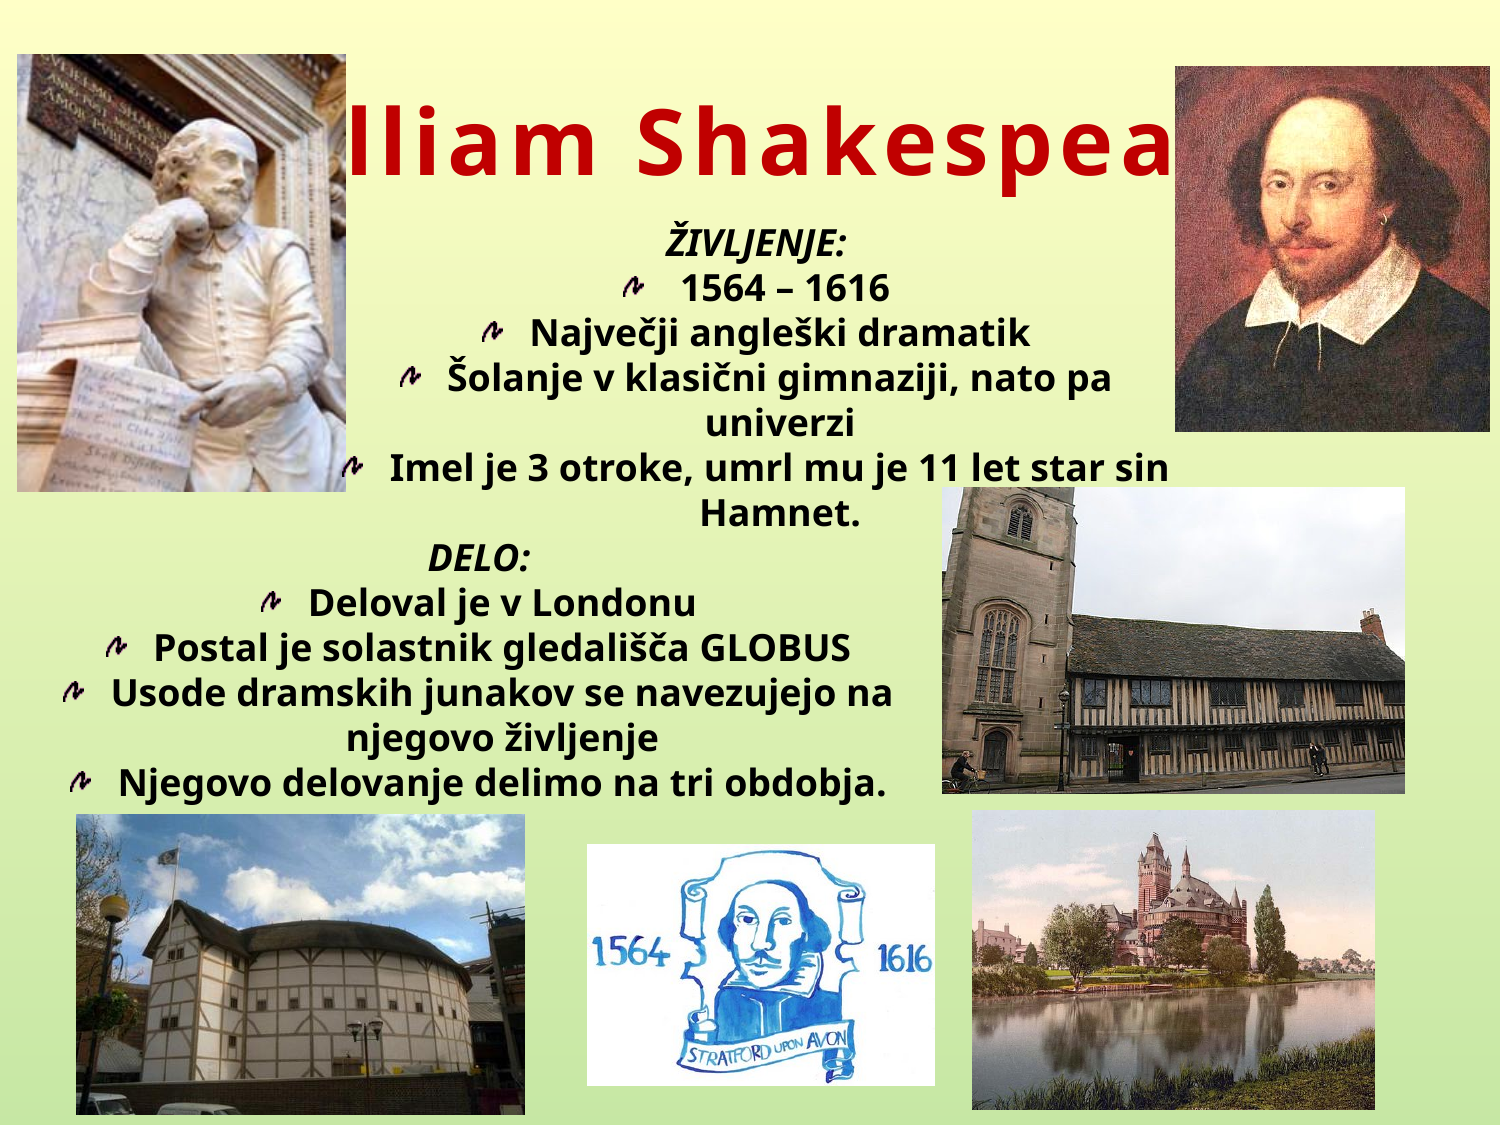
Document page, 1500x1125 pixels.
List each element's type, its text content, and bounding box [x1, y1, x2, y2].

picture [342, 456, 363, 477]
picture [106, 636, 127, 657]
picture [261, 591, 281, 612]
picture [972, 810, 1375, 1110]
picture [942, 487, 1405, 795]
picture [587, 844, 935, 1086]
text_box DELO: Deloval je v Londonu Postal je solastnik gledališča GLOBUS Usode dramskih junakov se navezujejo na njegovo življenje Njegovo delovanje delimo na tri obdobja. [15, 527, 943, 812]
picture [1175, 66, 1490, 432]
picture [623, 276, 644, 297]
text_box ŽIVLJENJE: 1564 – 1616 Največji angleški dramatik Šolanje v klasični gimnaziji, nato pa univerzi Imel je 3 otroke, umrl mu je 11 let star sin Hamnet. [307, 211, 1206, 527]
picture [76, 814, 525, 1115]
picture [17, 54, 346, 492]
picture [400, 366, 421, 387]
picture [482, 321, 503, 342]
picture [70, 771, 91, 792]
title William Shakespeare [75, 45, 1425, 211]
picture [63, 681, 84, 702]
